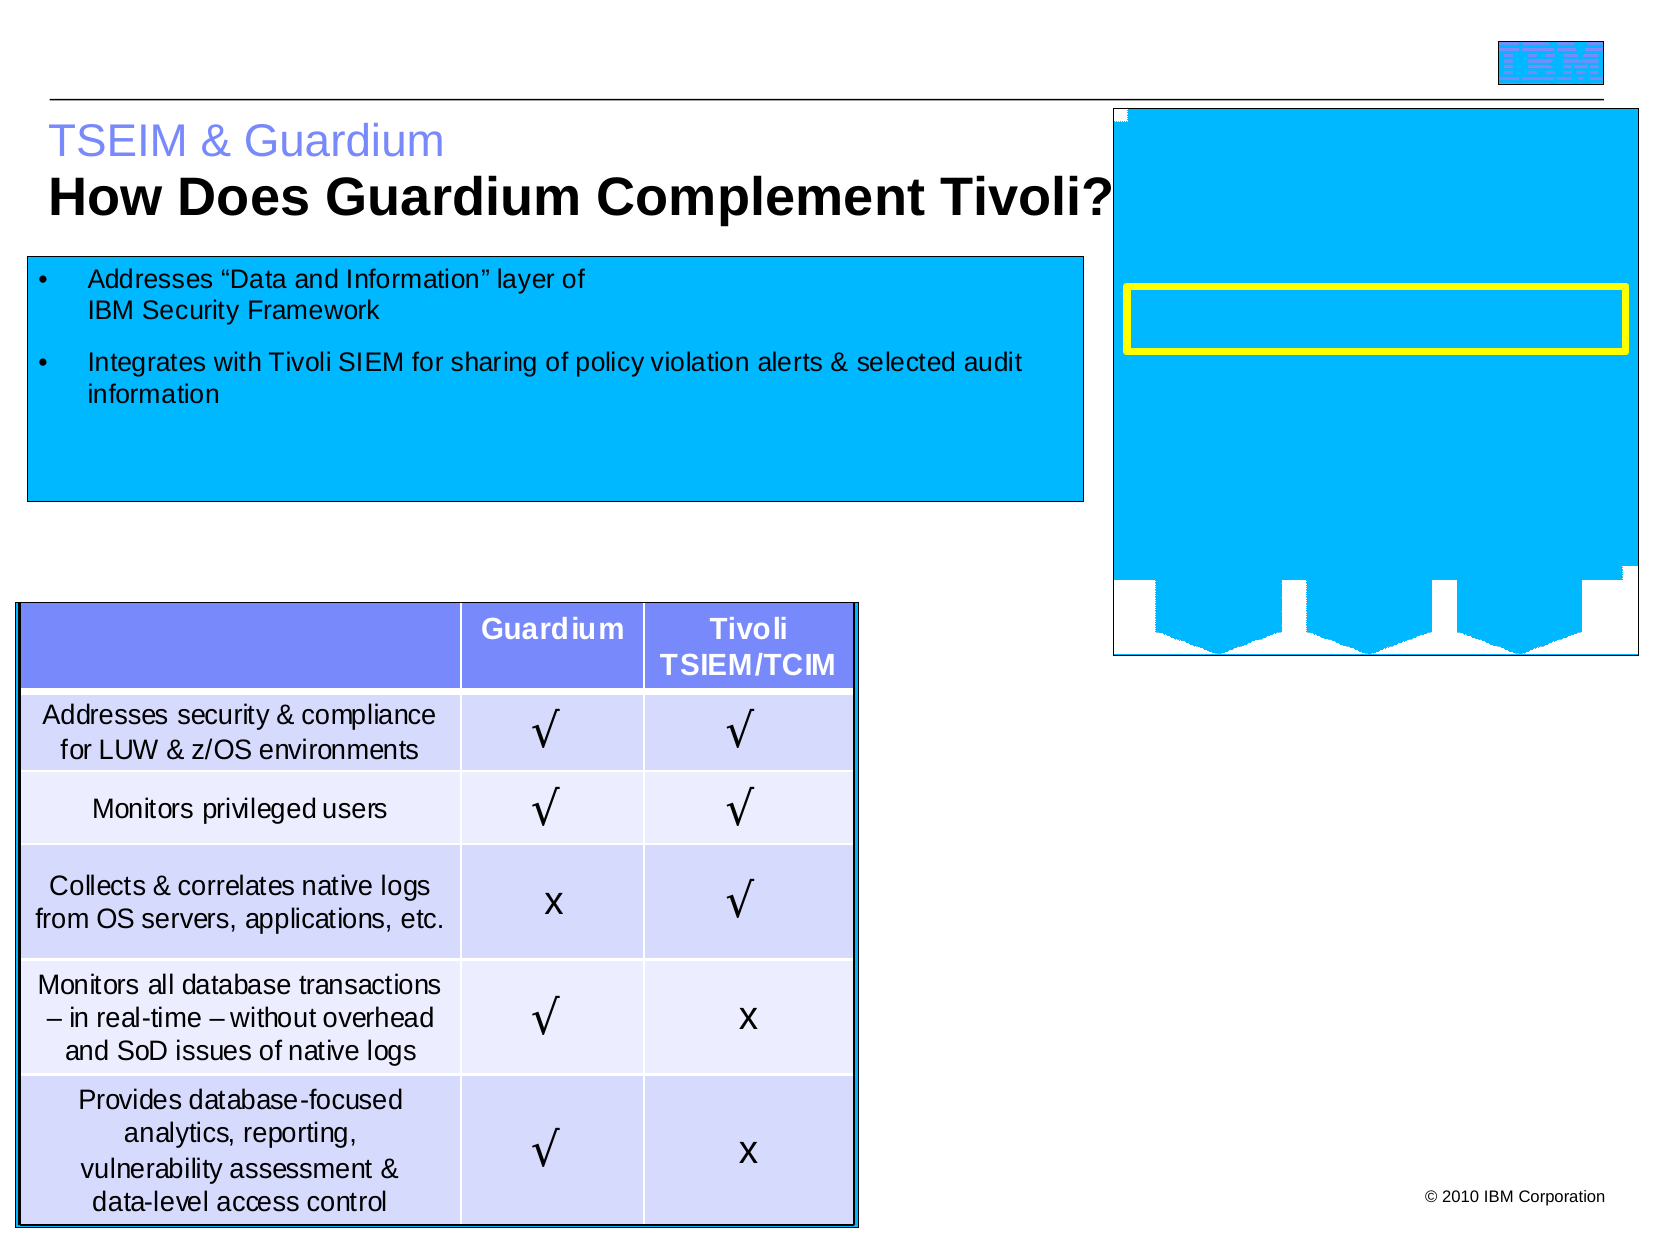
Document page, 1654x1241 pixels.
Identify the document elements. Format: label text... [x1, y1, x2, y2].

title TSEIM & Guardium How Does Guardium Complement Tivoli? [33, 107, 1604, 239]
picture [1113, 108, 1127, 121]
picture [1229, 581, 1358, 653]
picture [1380, 581, 1508, 653]
picture [19, 602, 854, 1225]
picture [1530, 567, 1639, 653]
picture [1113, 581, 1208, 653]
picture [1124, 284, 1628, 354]
